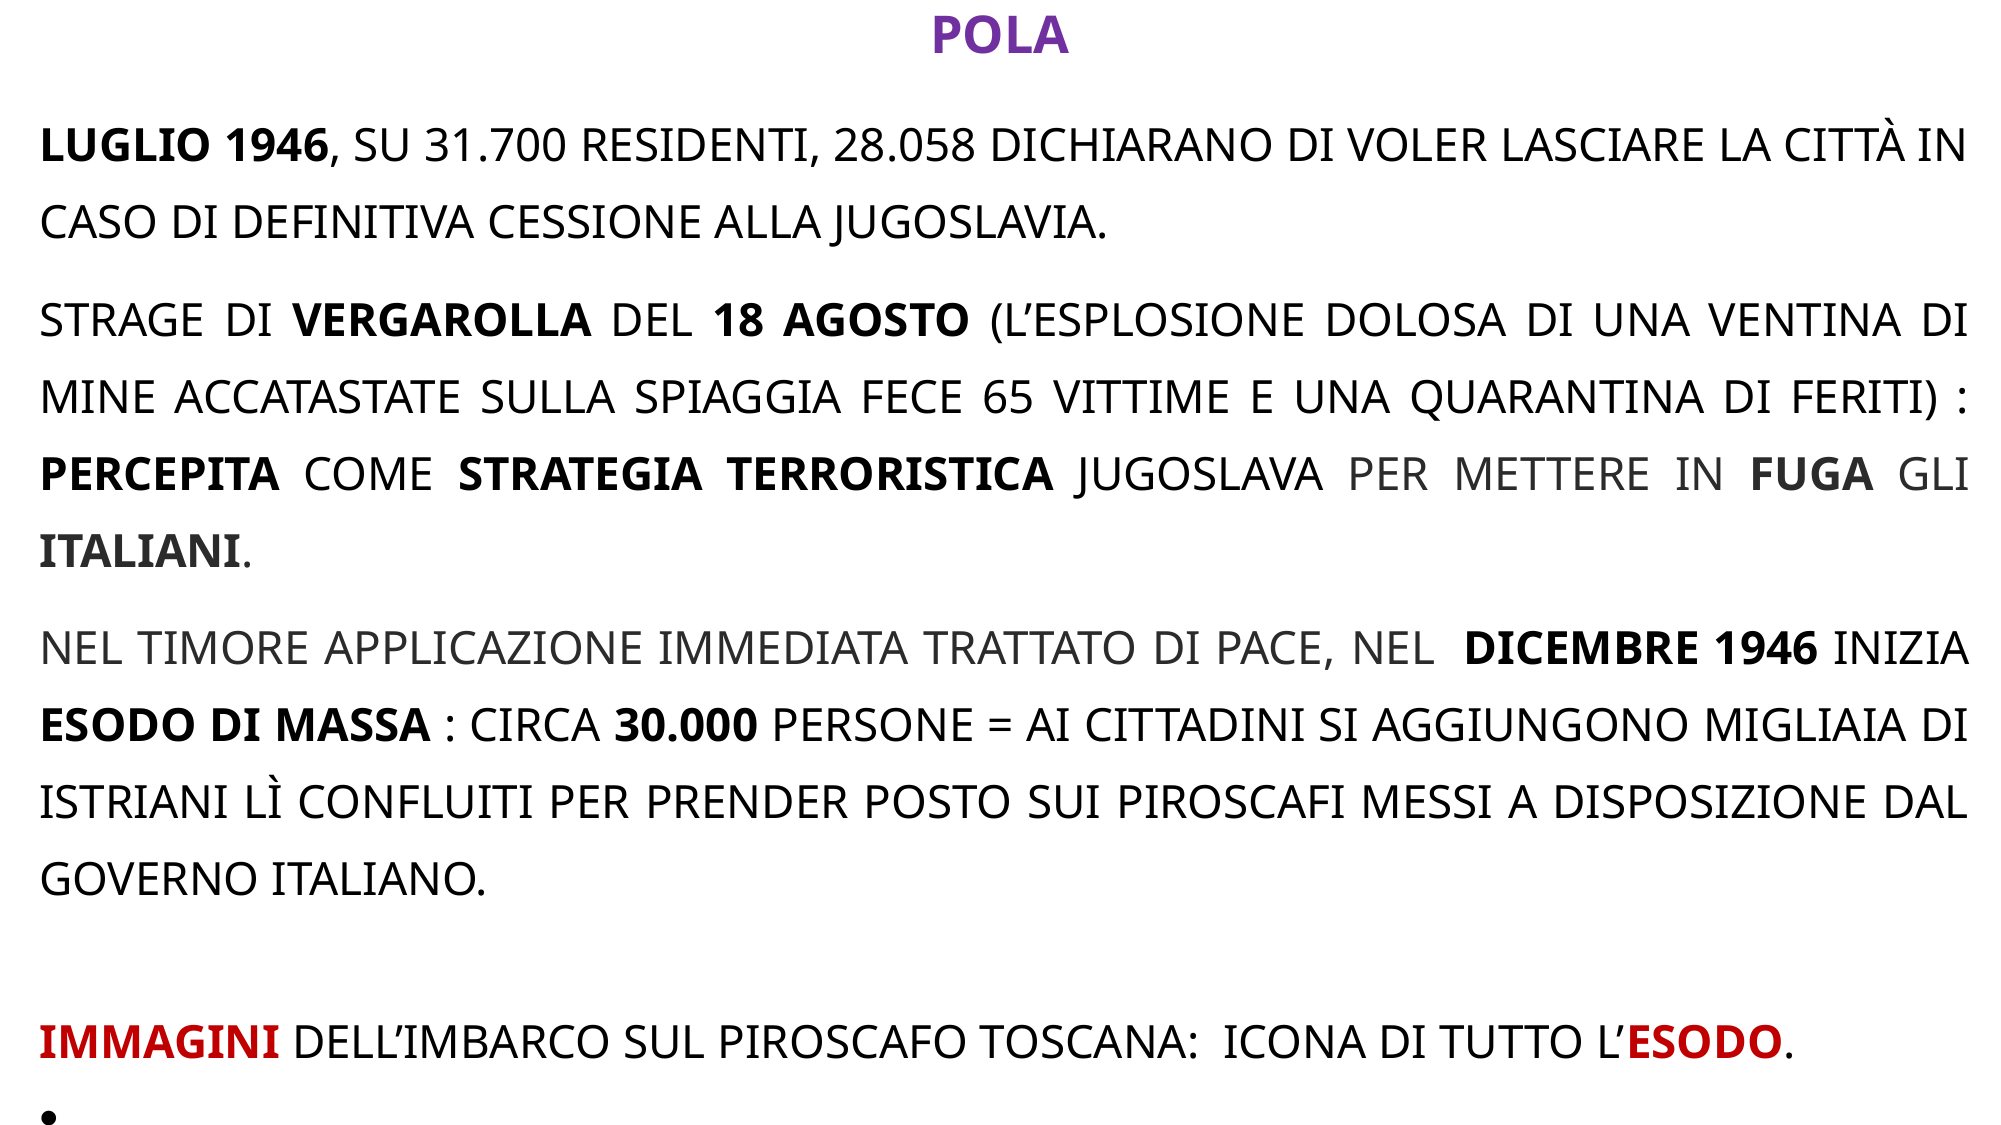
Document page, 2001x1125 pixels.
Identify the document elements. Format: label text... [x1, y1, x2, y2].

list LUGLIO 1946, SU 31.700 RESIDENTI, 28.058 DICHIARANO DI VOLER LASCIARE LA CITTÀ IN CASO DI DEFINITIVA CESSIONE ALLA JUGOSLAVIA. STRAGE DI VERGAROLLA DEL 18 AGOSTO (L’ESPLOSIONE DOLOSA DI UNA VENTINA DI MINE ACCATASTATE SULLA SPIAGGIA FECE 65 VITTIME E UNA QUARANTINA DI FERITI) : PERCEPITA COME STRATEGIA TERRORISTICA JUGOSLAVA PER METTERE IN FUGA GLI ITALIANI. NEL TIMORE APPLICAZIONE IMMEDIATA TRATTATO DI PACE, NEL DICEMBRE 1946 INIZIA ESODO DI MASSA : CIRCA 30.000 PERSONE = AI CITTADINI SI AGGIUNGONO MIGLIAIA DI ISTRIANI LÌ CONFLUITI PER PRENDER POSTO SUI PIROSCAFI MESSI A DISPOSIZIONE DAL GOVERNO ITALIANO. IMMAGINI DELL’IMBARCO SUL PIROSCAFO TOSCANA: ICONA DI TUTTO L’ESODO. [24, 86, 1986, 1106]
title POLA [137, 0, 1863, 73]
